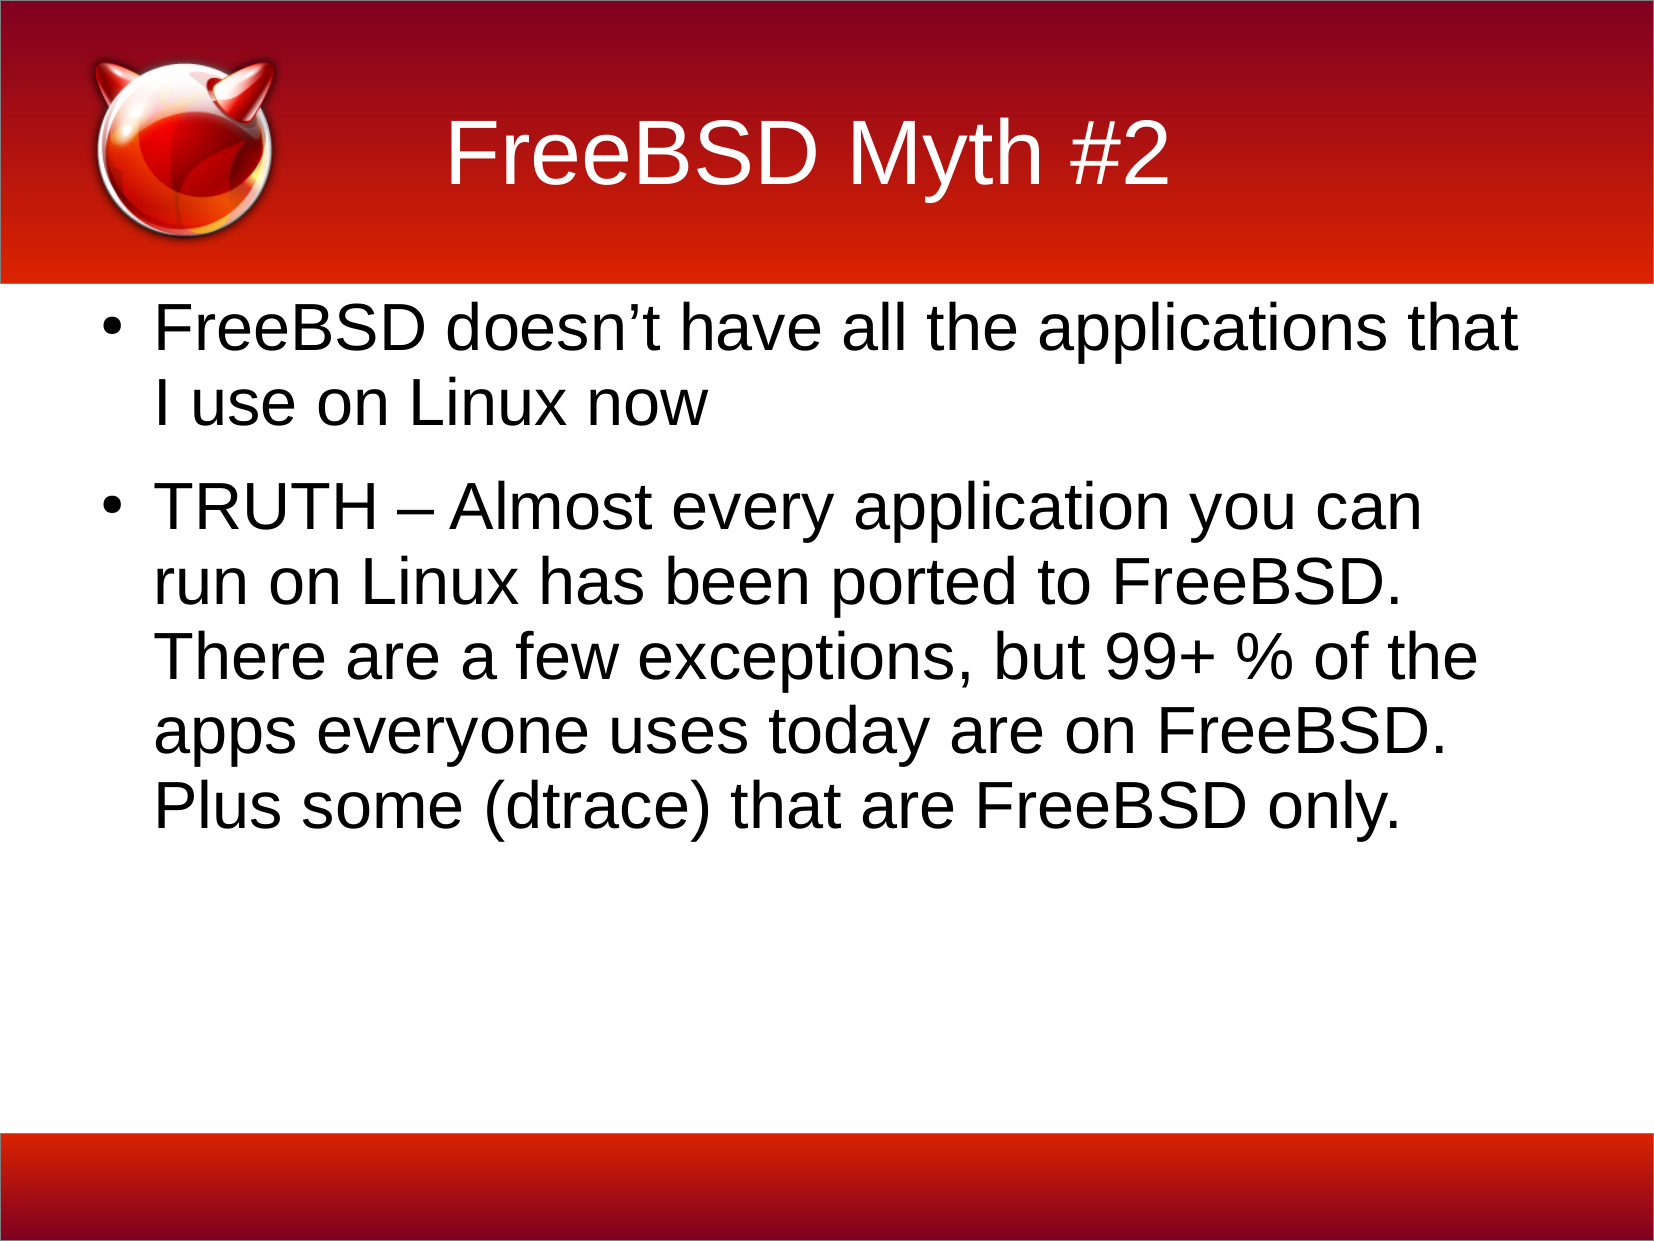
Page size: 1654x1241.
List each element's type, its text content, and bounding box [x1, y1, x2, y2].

list FreeBSD doesn’t have all the applications that I use on Linux now TRUTH – Almost every application you can run on Linux has been ported to FreeBSD. There are a few exceptions, but 99+ % of the apps everyone uses today are on FreeBSD. Plus some (dtrace) that are FreeBSD only. [82, 290, 1538, 1010]
title FreeBSD Myth #2 [82, 49, 1536, 257]
